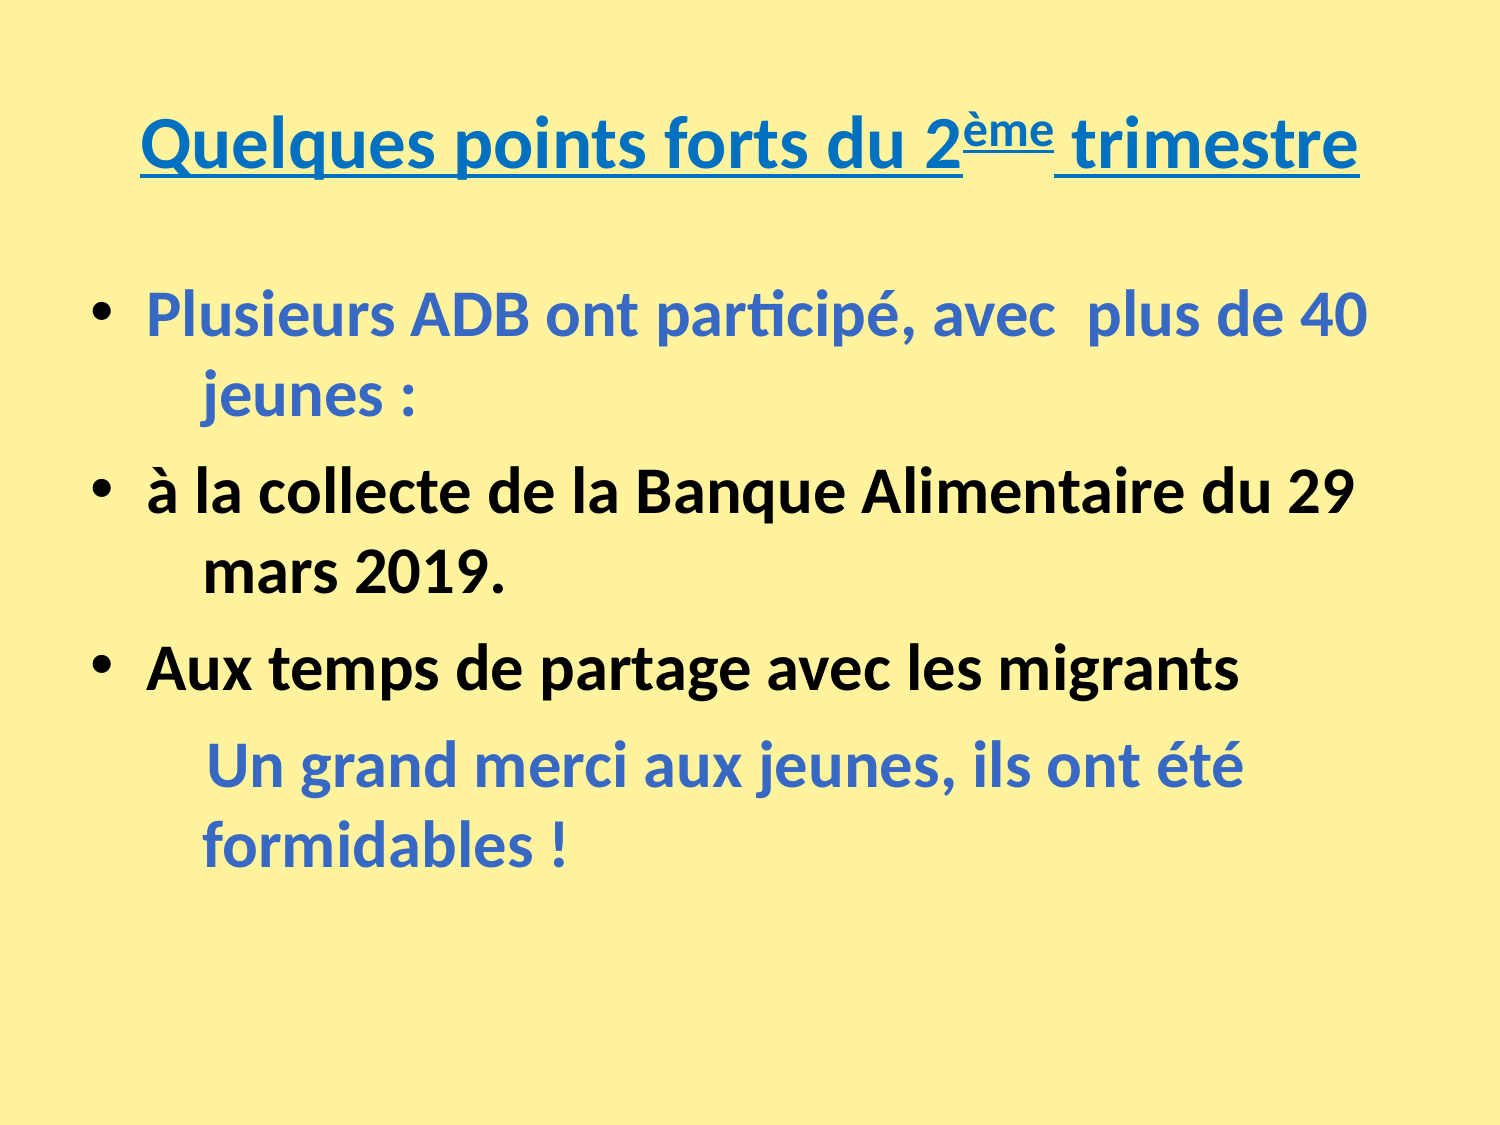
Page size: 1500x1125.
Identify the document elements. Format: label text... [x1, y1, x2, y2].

list Plusieurs ADB ont participé, avec plus de 40 jeunes : à la collecte de la Banque Alimentaire du 29 mars 2019. Aux temps de partage avec les migrants Un grand merci aux jeunes, ils ont été formidables ! [75, 262, 1426, 1005]
title Quelques points forts du 2ème trimestre [75, 45, 1426, 233]
